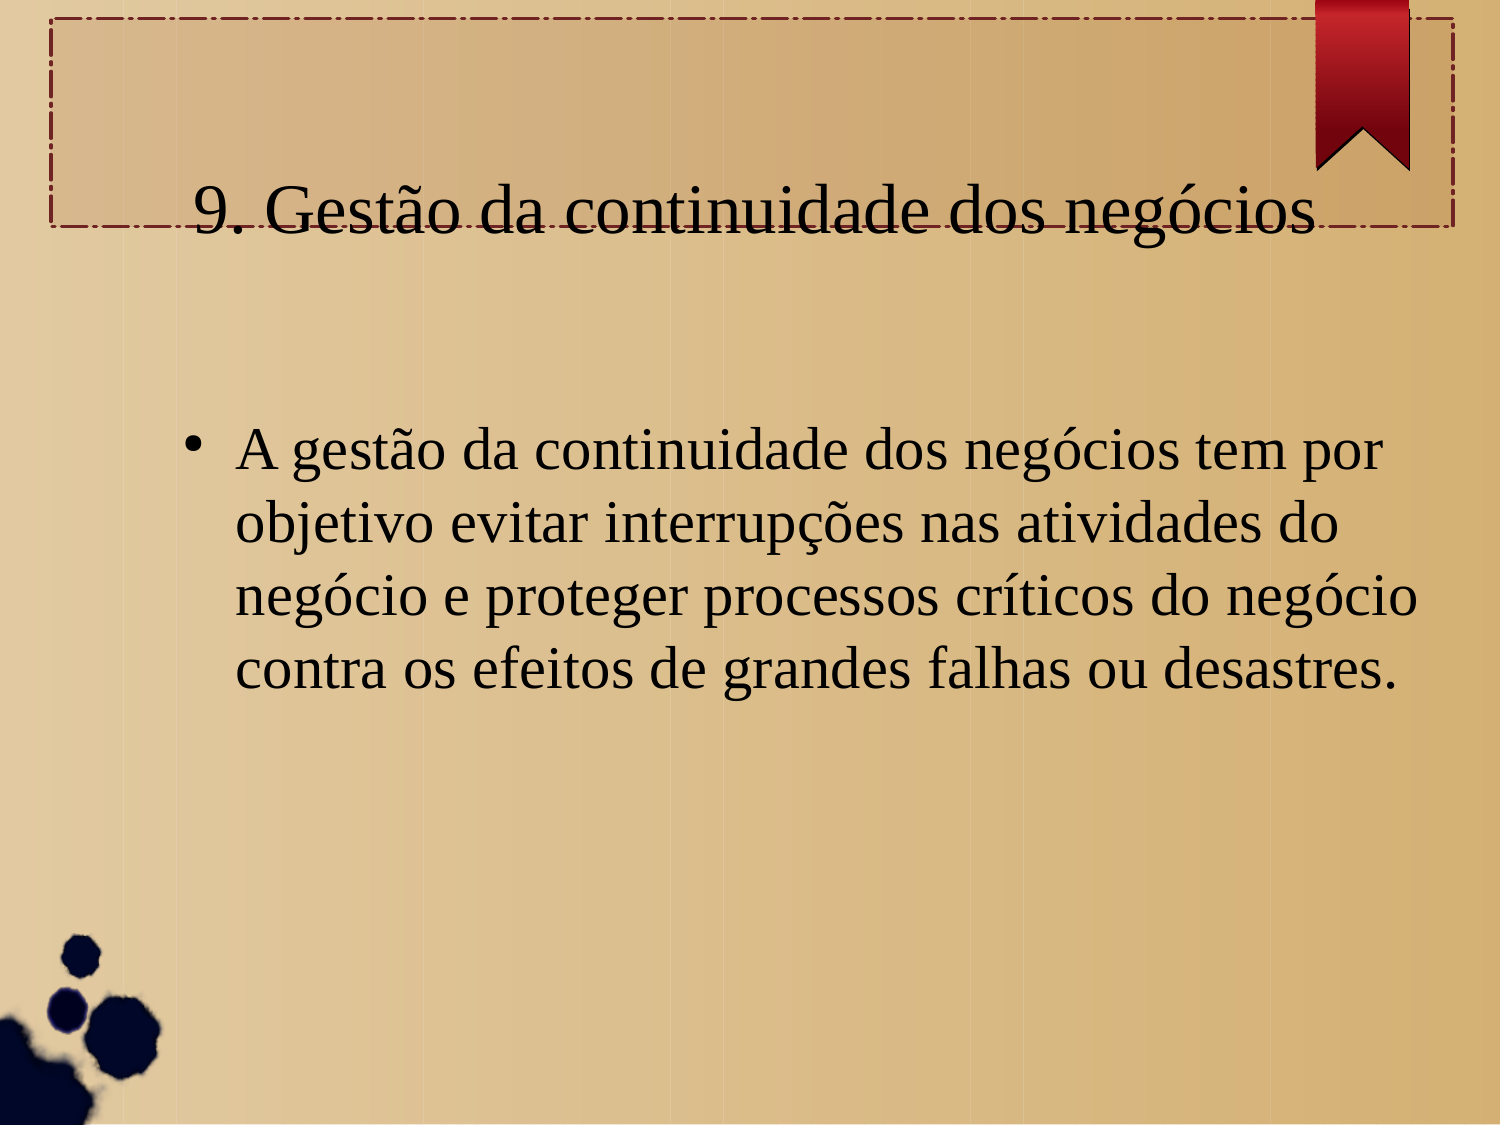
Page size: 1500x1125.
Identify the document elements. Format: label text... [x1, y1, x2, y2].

list A gestão da continuidade dos negócios tem por objetivo evitar interrupções nas atividades do negócio e proteger processos críticos do negócio contra os efeitos de grandes falhas ou desastres. [150, 401, 1500, 1125]
title 9. Gestão da continuidade dos negócios [76, 0, 1436, 256]
